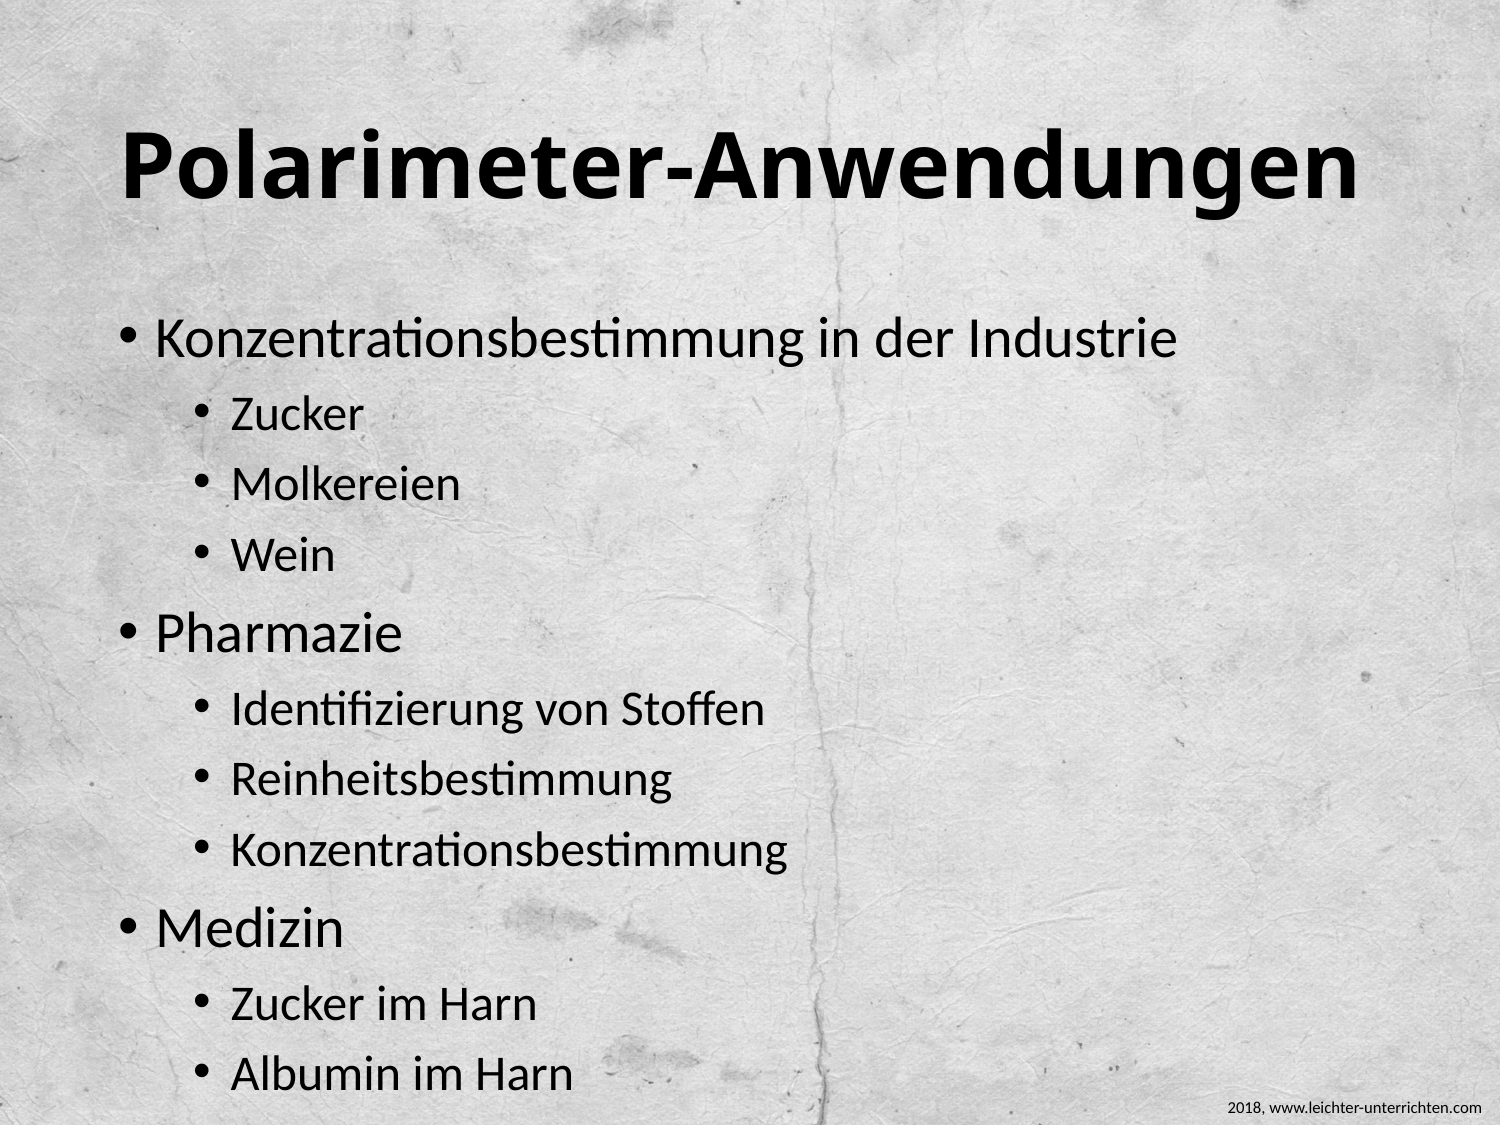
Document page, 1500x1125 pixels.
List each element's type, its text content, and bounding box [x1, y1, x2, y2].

picture [0, 0, 1500, 1125]
title Polarimeter-Anwendungen [103, 59, 1397, 278]
list Konzentrationsbestimmung in der Industrie Zucker Molkereien Wein Pharmazie Identifizierung von Stoffen Reinheitsbestimmung Konzentrationsbestimmung Medizin Zucker im Harn Albumin im Harn [103, 299, 1397, 1093]
